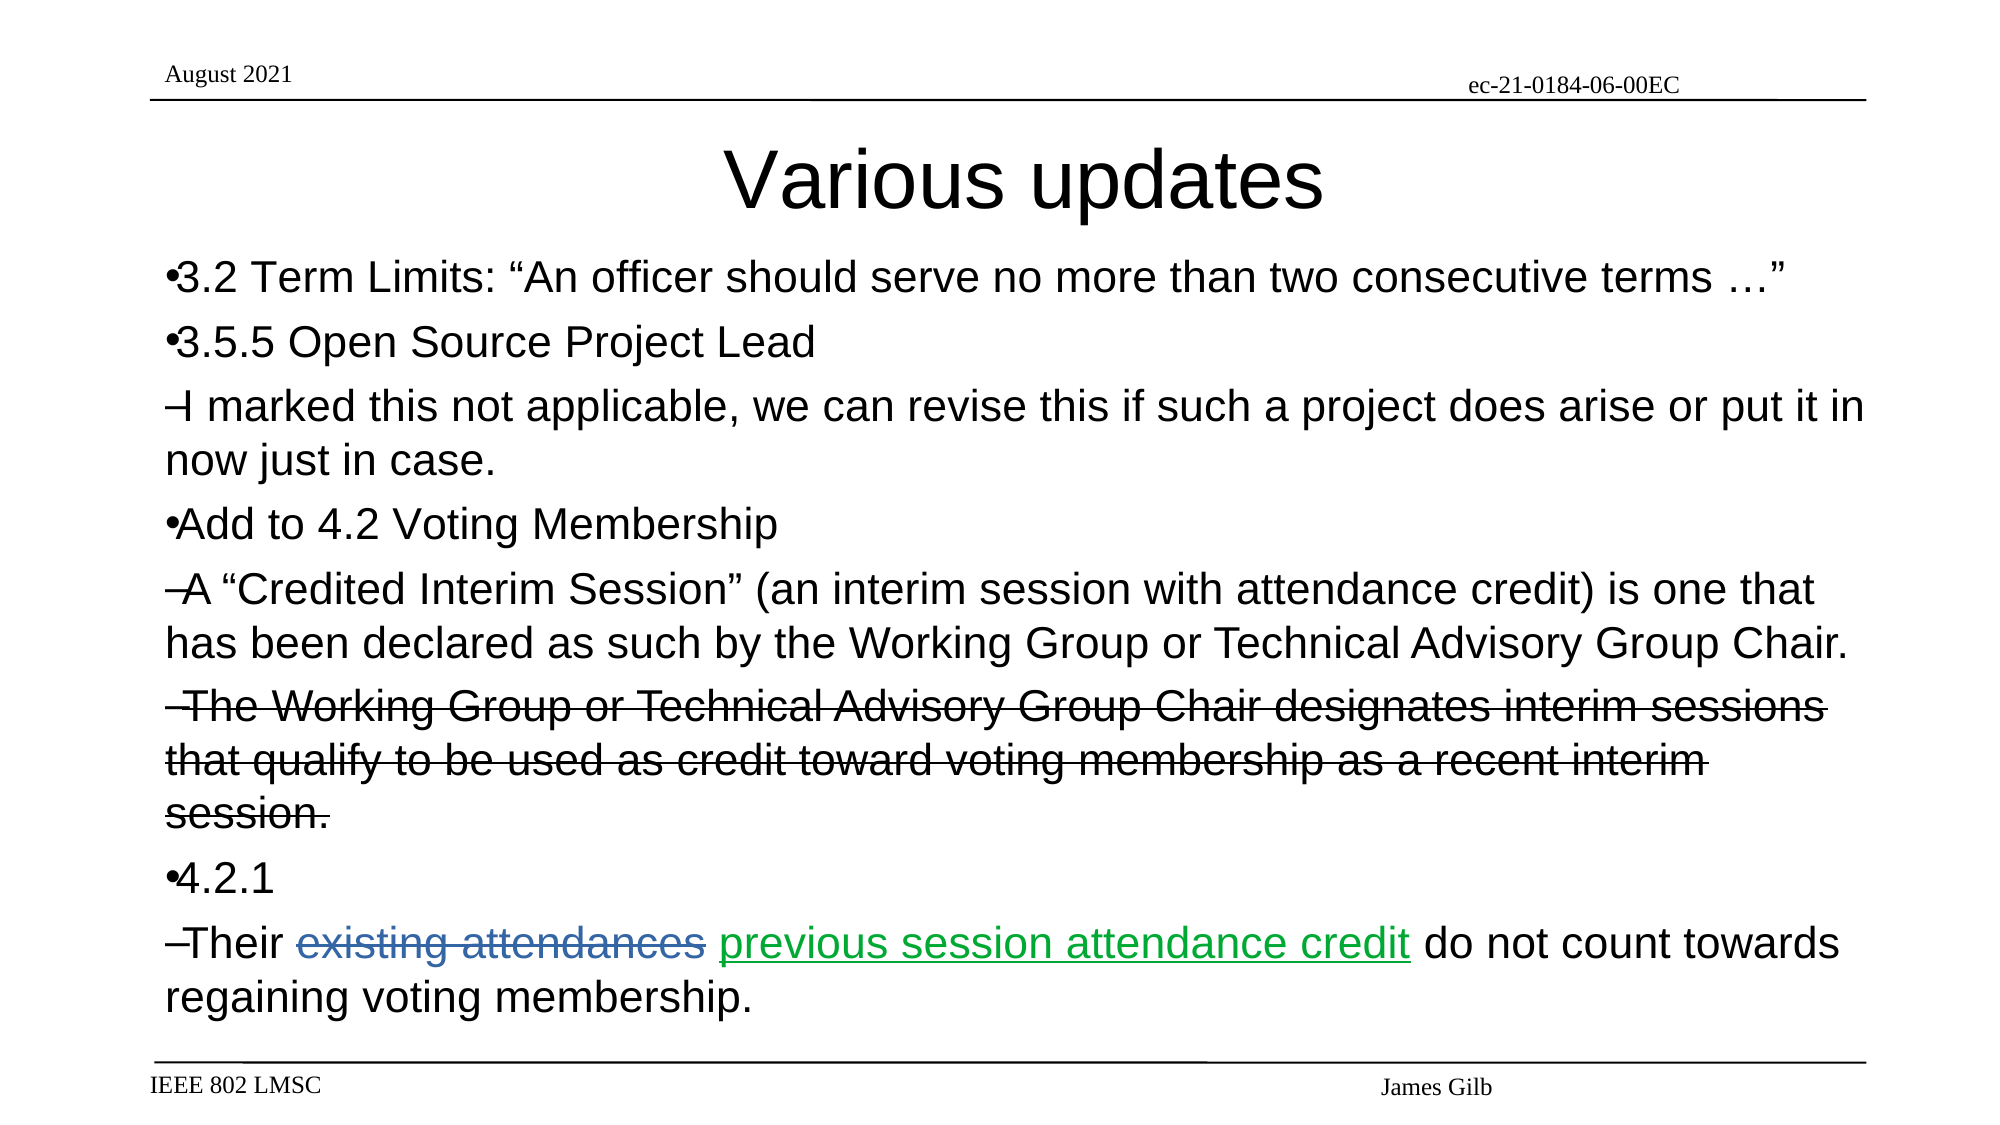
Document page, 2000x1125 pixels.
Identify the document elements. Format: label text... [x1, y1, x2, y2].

title Various updates [150, 112, 1900, 238]
list 3.2 Term Limits: “An officer should serve no more than two consecutive terms …” 3.5.5 Open Source Project Lead I marked this not applicable, we can revise this if such a project does arise or put it in now just in case. Add to 4.2 Voting Membership A “Credited Interim Session” (an interim session with attendance credit) is one that has been declared as such by the Working Group or Technical Advisory Group Chair. The Working Group or Technical Advisory Group Chair designates interim sessions that qualify to be used as credit toward voting membership as a recent interim session. 4.2.1 Their existing attendances previous session attendance credit do not count towards regaining voting membership. [150, 239, 1900, 1051]
